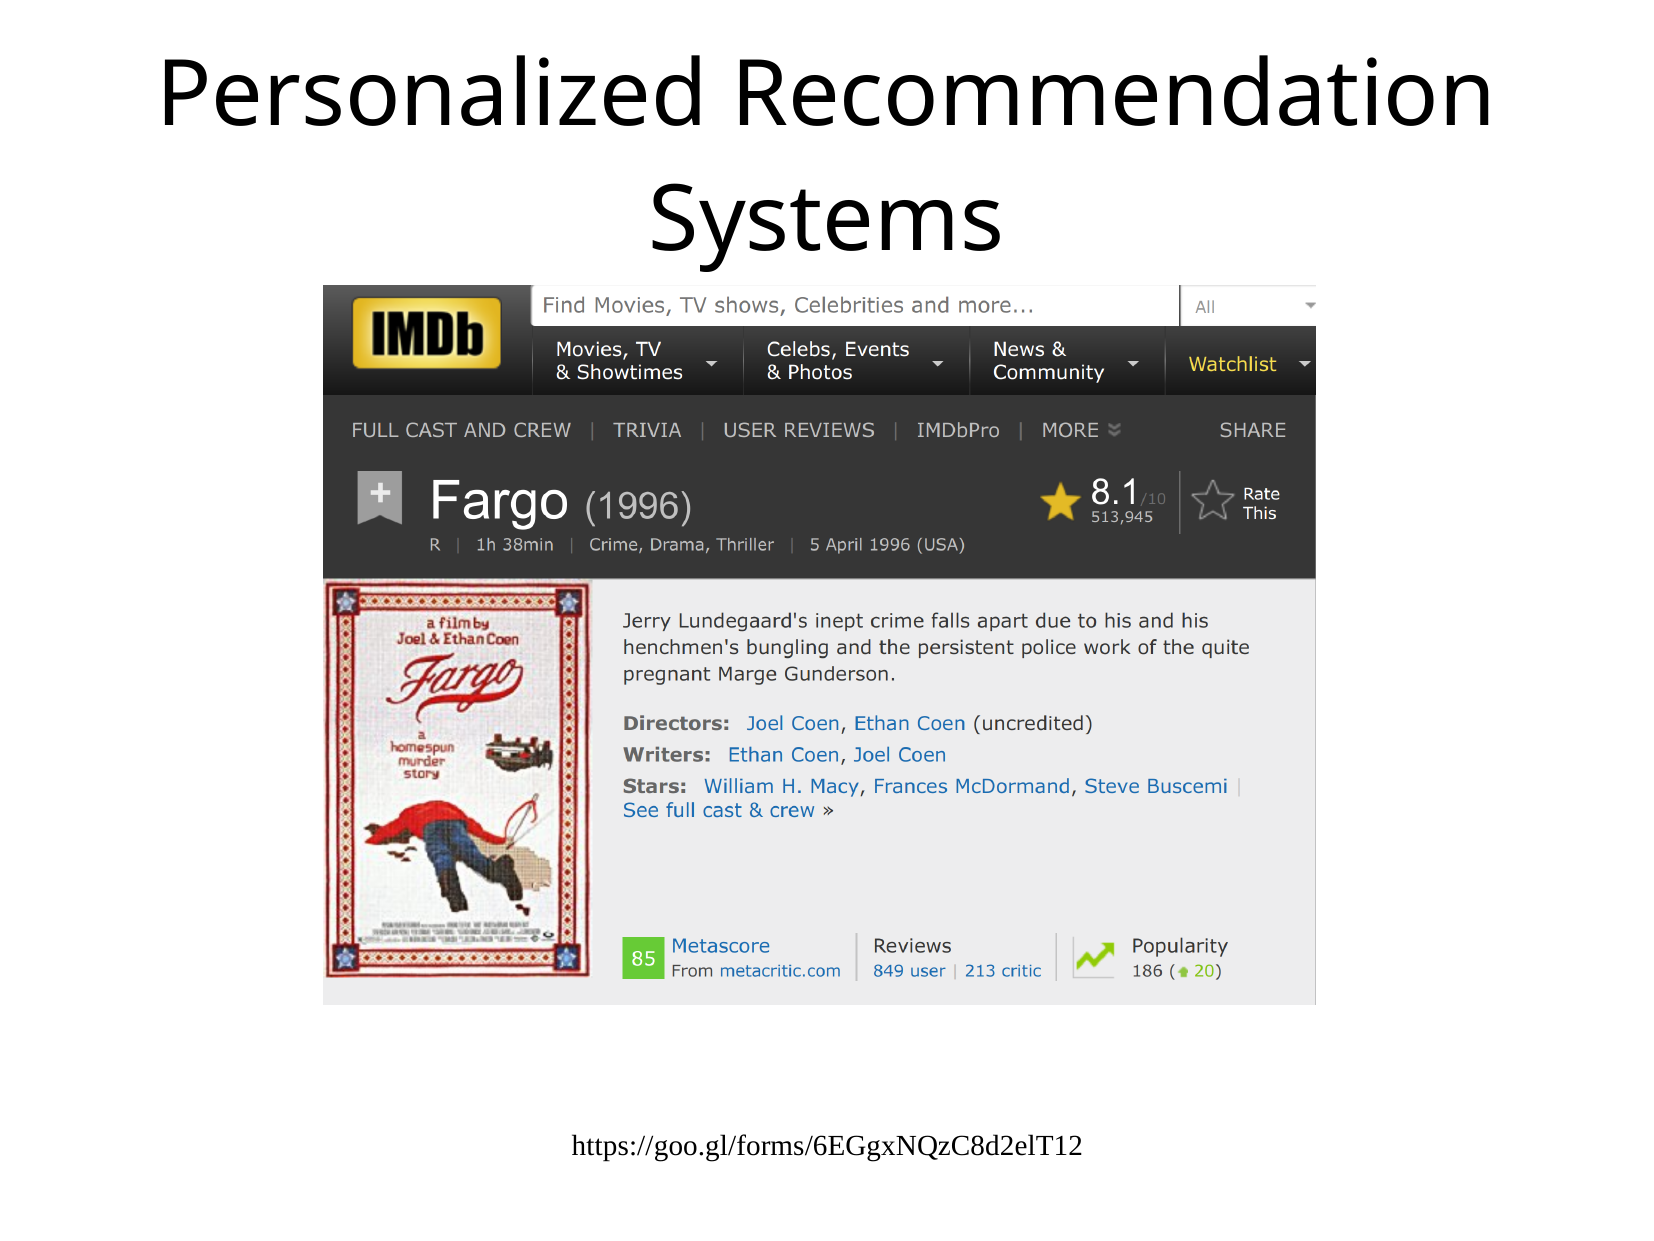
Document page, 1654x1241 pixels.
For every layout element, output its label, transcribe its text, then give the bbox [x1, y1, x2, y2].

picture [323, 285, 1316, 1005]
title Personalized Recommendation Systems [82, 49, 1571, 257]
